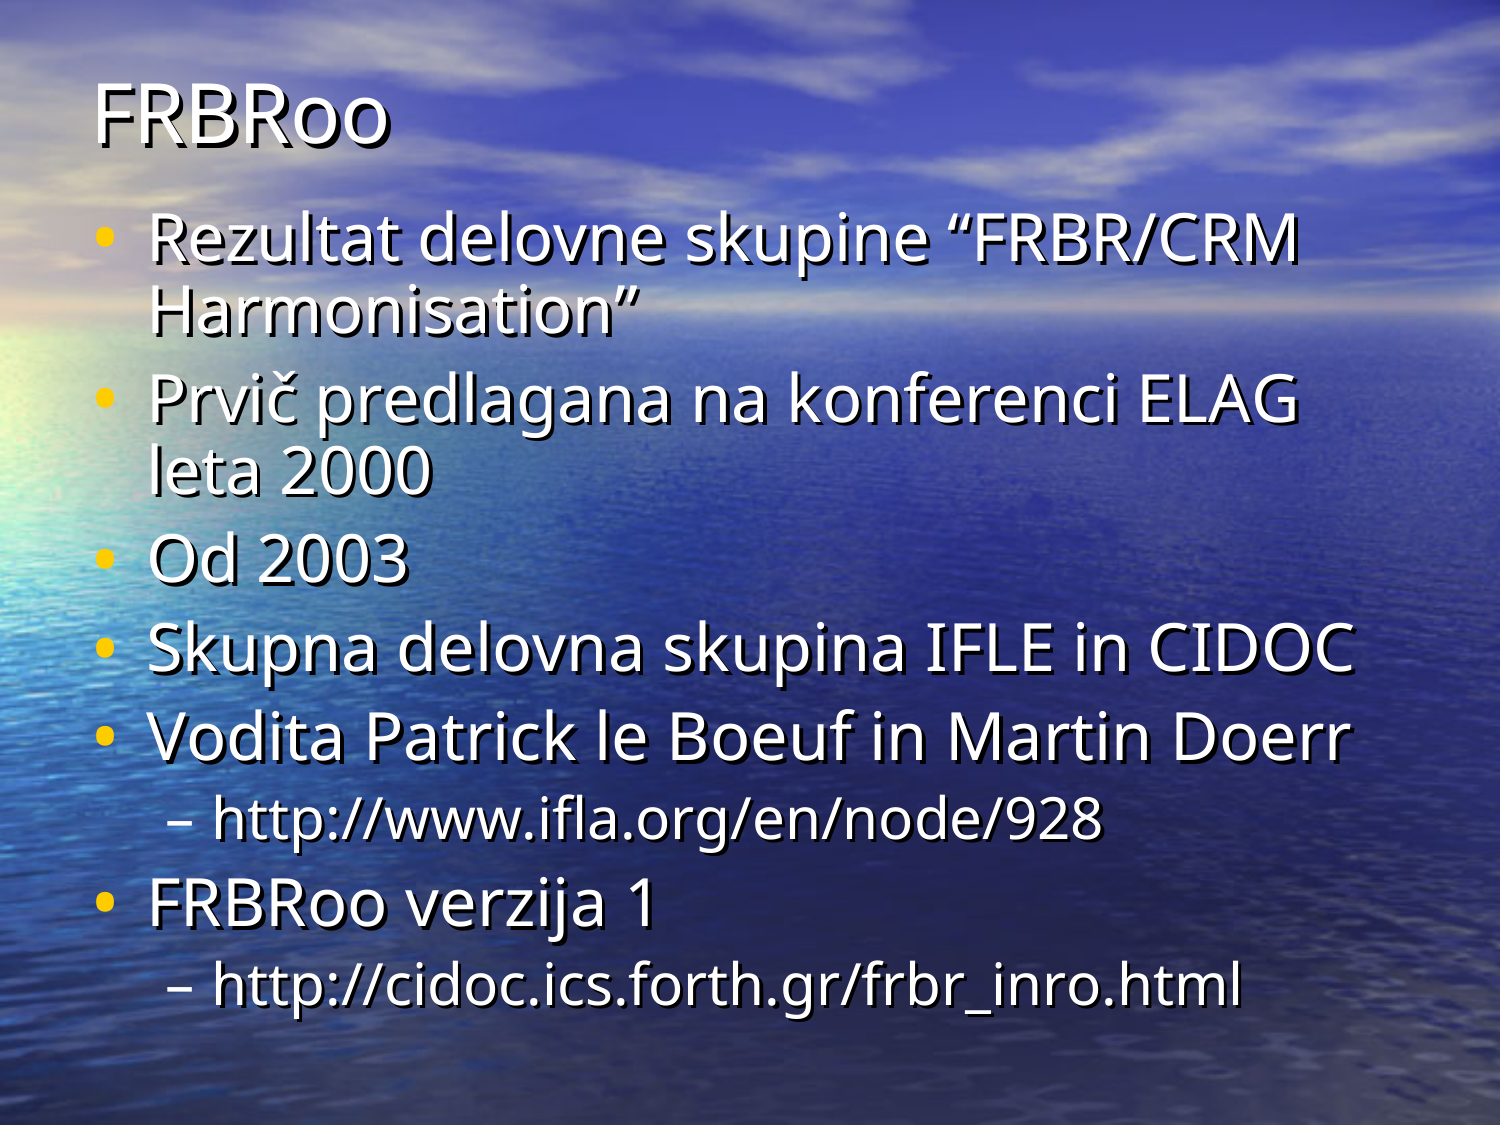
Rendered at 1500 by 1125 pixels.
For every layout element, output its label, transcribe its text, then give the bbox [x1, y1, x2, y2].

title FRBRoo [75, 47, 1426, 173]
picture [0, 0, 1500, 1125]
list Rezultat delovne skupine “FRBR/CRM Harmonisation” Prvič predlagana na konferenci ELAG leta 2000 Od 2003 Skupna delovna skupina IFLE in CIDOC Vodita Patrick le Boeuf in Martin Doerr http://www.ifla.org/en/node/928 FRBRoo verzija 1 http://cidoc.ics.forth.gr/frbr_inro.html [75, 196, 1426, 1070]
